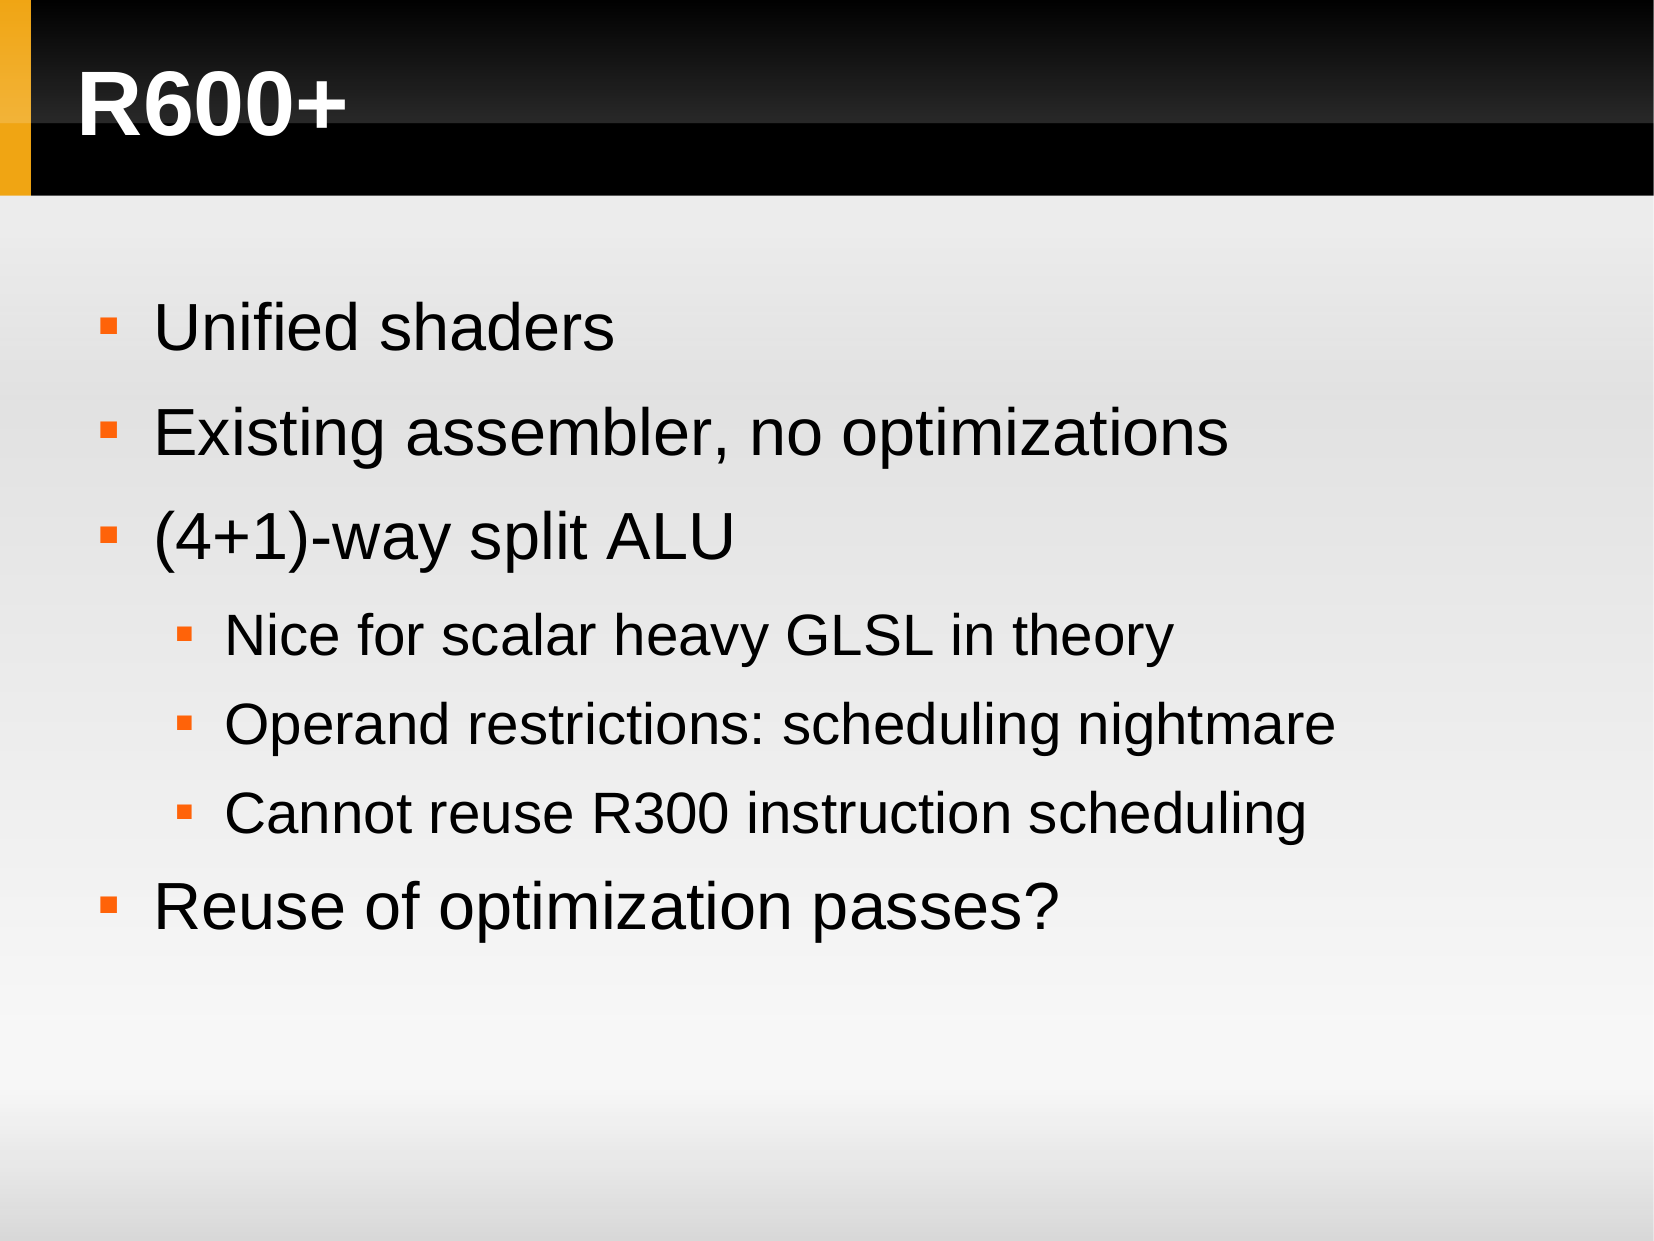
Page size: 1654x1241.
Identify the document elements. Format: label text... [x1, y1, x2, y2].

list Unified shaders Existing assembler, no optimizations (4+1)-way split ALU Nice for scalar heavy GLSL in theory Operand restrictions: scheduling nightmare Cannot reuse R300 instruction scheduling Reuse of optimization passes? [82, 290, 1571, 1094]
picture [0, 0, 1654, 1241]
title R600+ [76, 7, 1565, 200]
